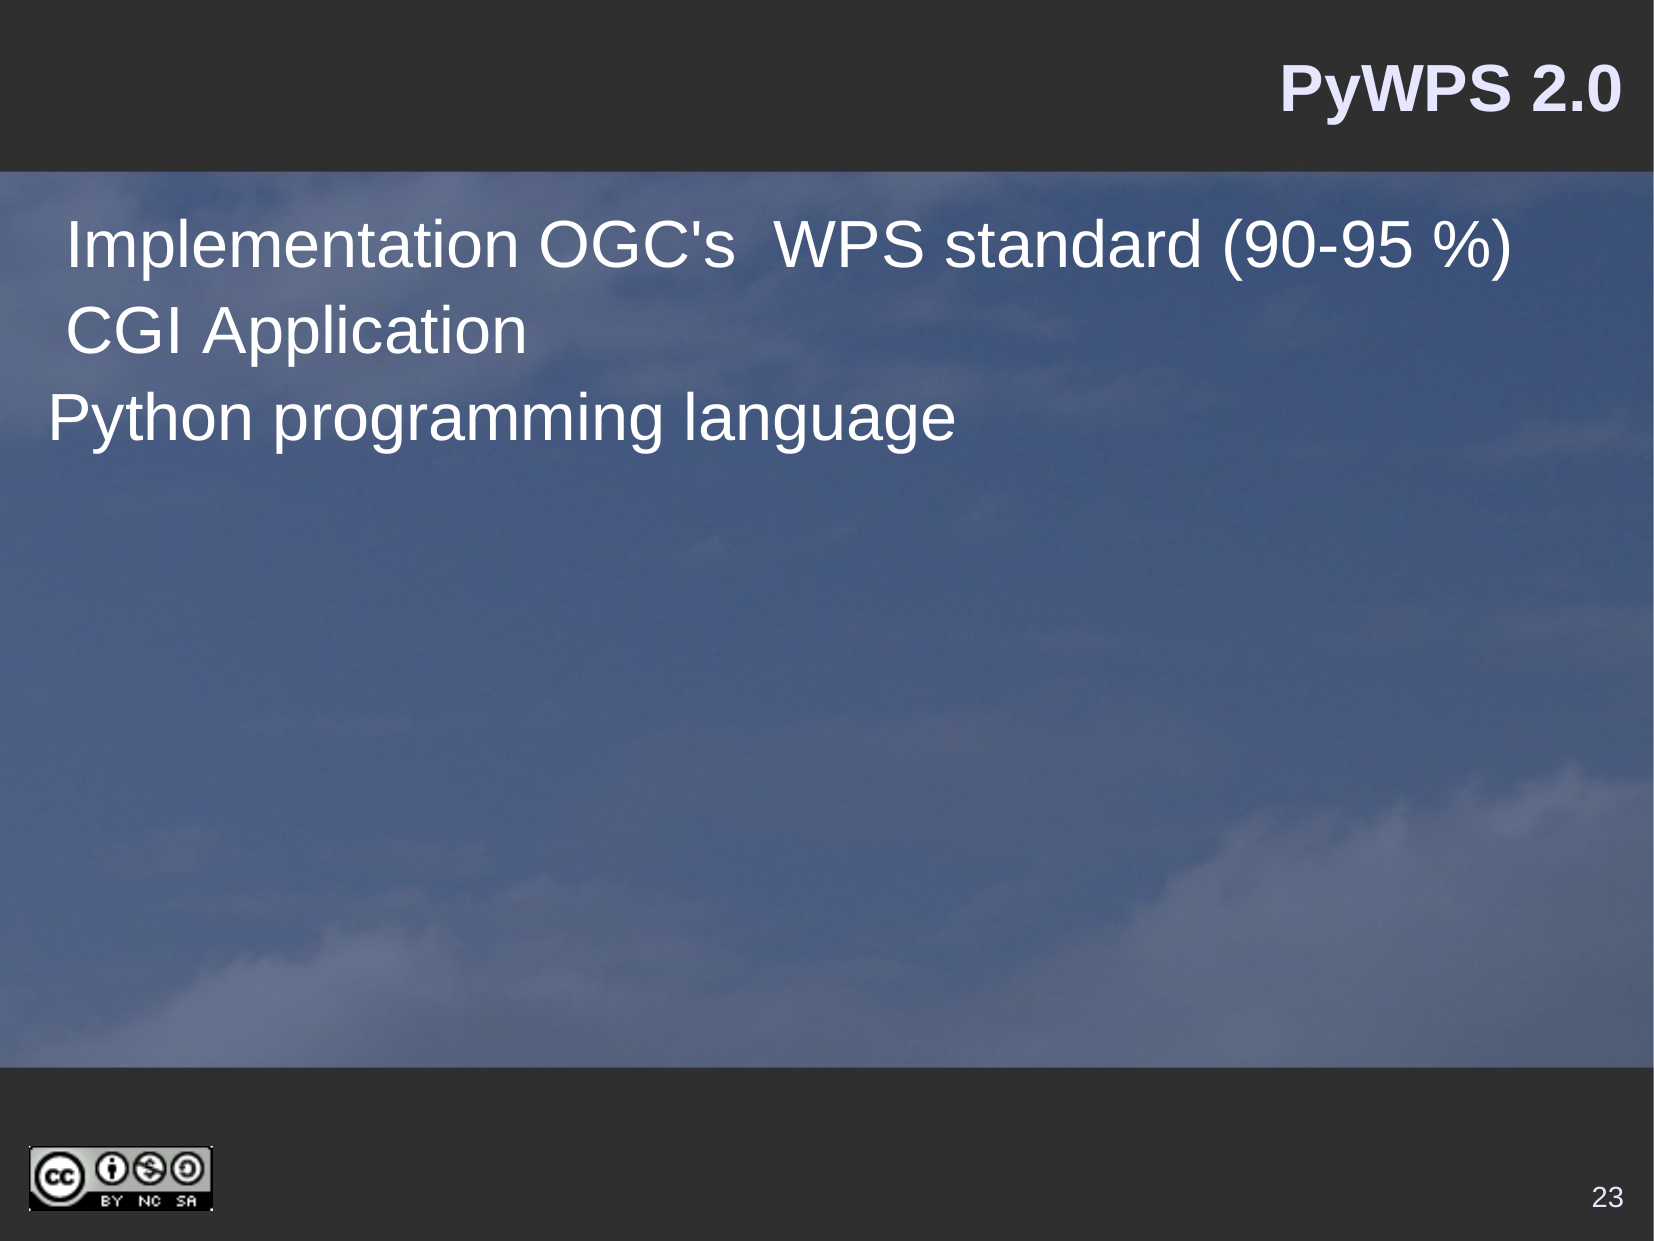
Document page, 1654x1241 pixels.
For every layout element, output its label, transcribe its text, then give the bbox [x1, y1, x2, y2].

title PyWPS 2.0 [29, 29, 1625, 148]
picture [0, 0, 1654, 1241]
list Implementation OGC's WPS standard (90-95 %) CGI Application Python programming language [29, 206, 1625, 1034]
